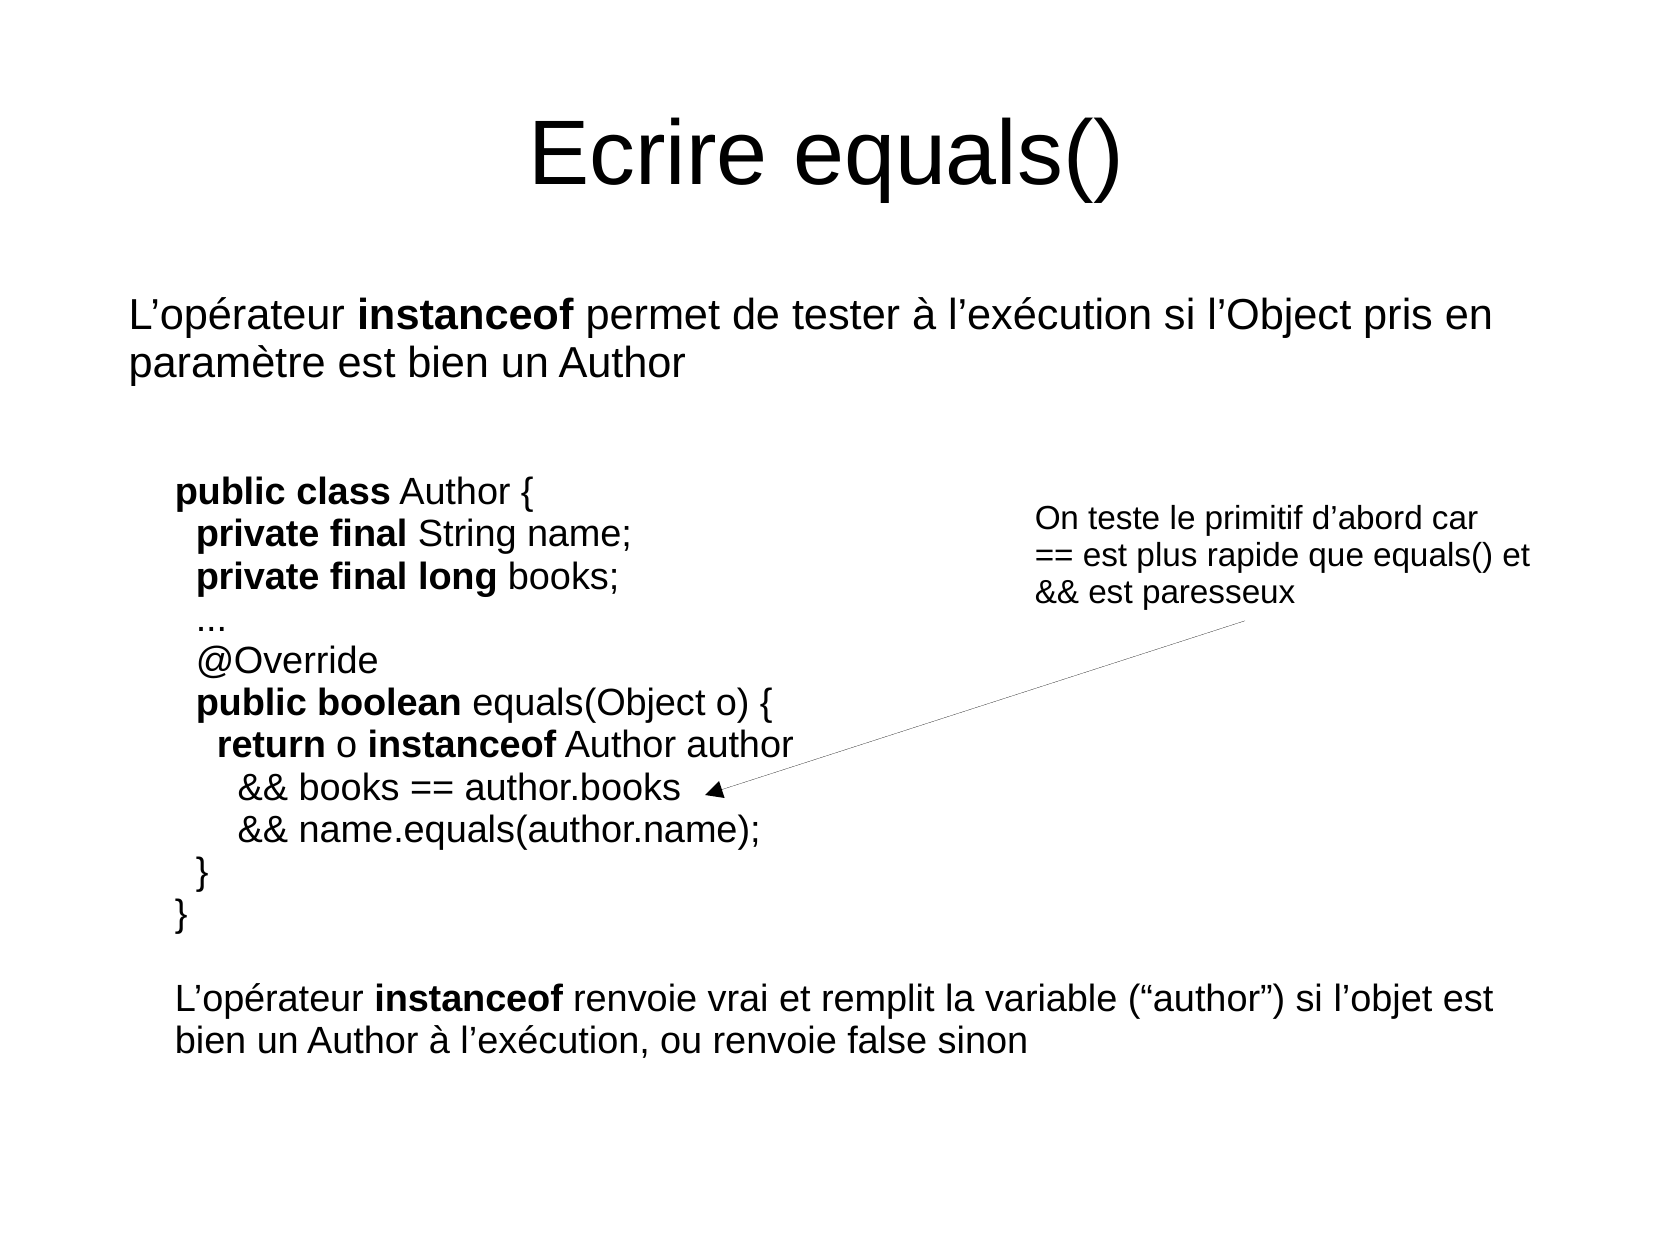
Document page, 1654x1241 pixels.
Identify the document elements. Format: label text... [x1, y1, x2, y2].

title Ecrire equals() [82, 49, 1571, 257]
list L’opérateur instanceof permet de tester à l’exécution si l’Object pris en paramètre est bien un Author public class Author { private final String name; private final long books; ... @Override public boolean equals(Object o) { return o instanceof Author author && books == author.books && name.equals(author.name); } } L’opérateur instanceof renvoie vrai et remplit la variable (“author”) si l’objet est bien un Author à l’exécution, ou renvoie false sinon [82, 290, 1571, 1066]
text_box On teste le primitif d’abord car == est plus rapide que equals() et && est paresseux [1020, 491, 1546, 618]
